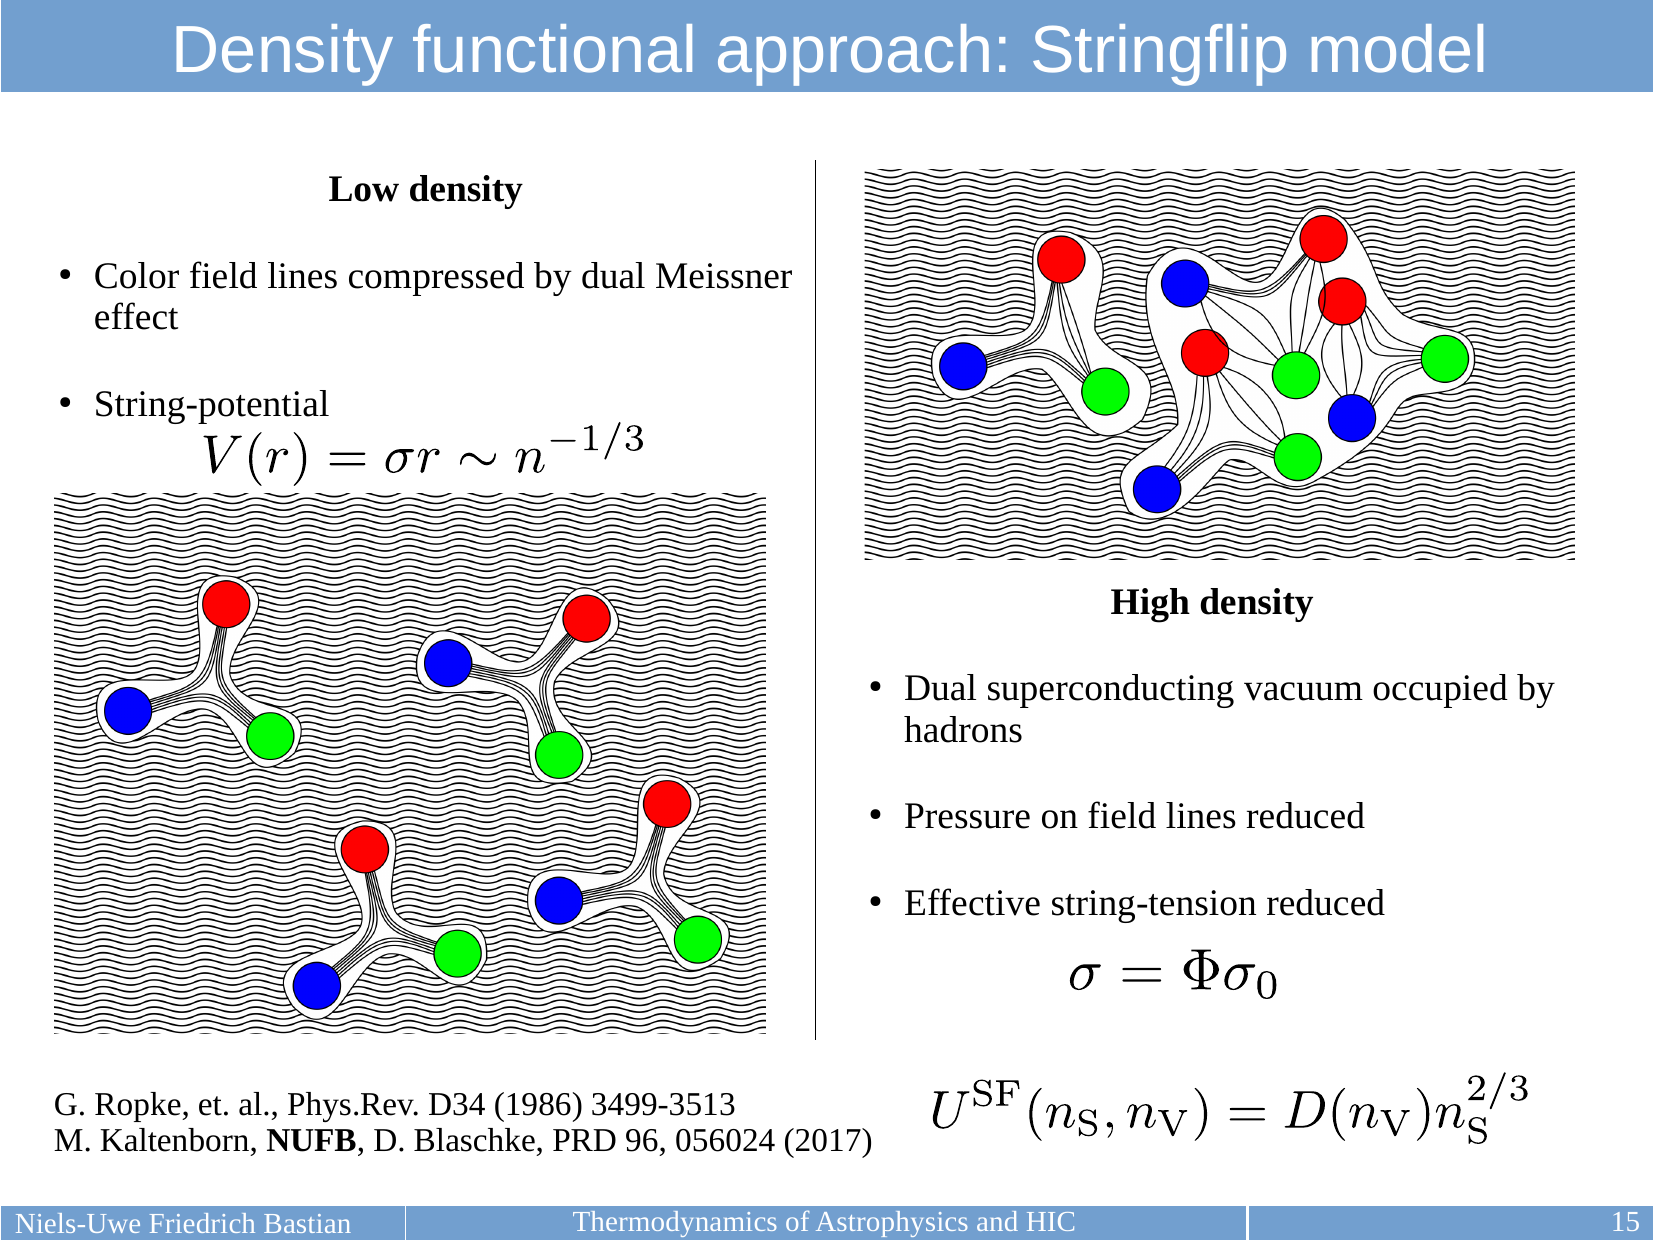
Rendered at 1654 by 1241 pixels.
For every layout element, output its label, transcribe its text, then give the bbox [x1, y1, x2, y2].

picture [54, 493, 766, 1034]
picture [198, 419, 646, 488]
text_box High density Dual superconducting vacuum occupied by hadrons Pressure on field lines reduced Effective string-tension reduced [854, 573, 1621, 934]
picture [864, 169, 1576, 560]
text_box G. Ropke, et. al., Phys.Rev. D34 (1986) 3499-3513 M. Kaltenborn, NUFB, D. Blaschke, PRD 96, 056024 (2017) [39, 1077, 936, 1167]
text_box [929, 1072, 1530, 1144]
text_box Low density Color field lines compressed by dual Meissner effect String-potential [43, 160, 811, 434]
text_box [1067, 949, 1279, 999]
title Density functional approach: Stringflip model [86, 11, 1576, 87]
